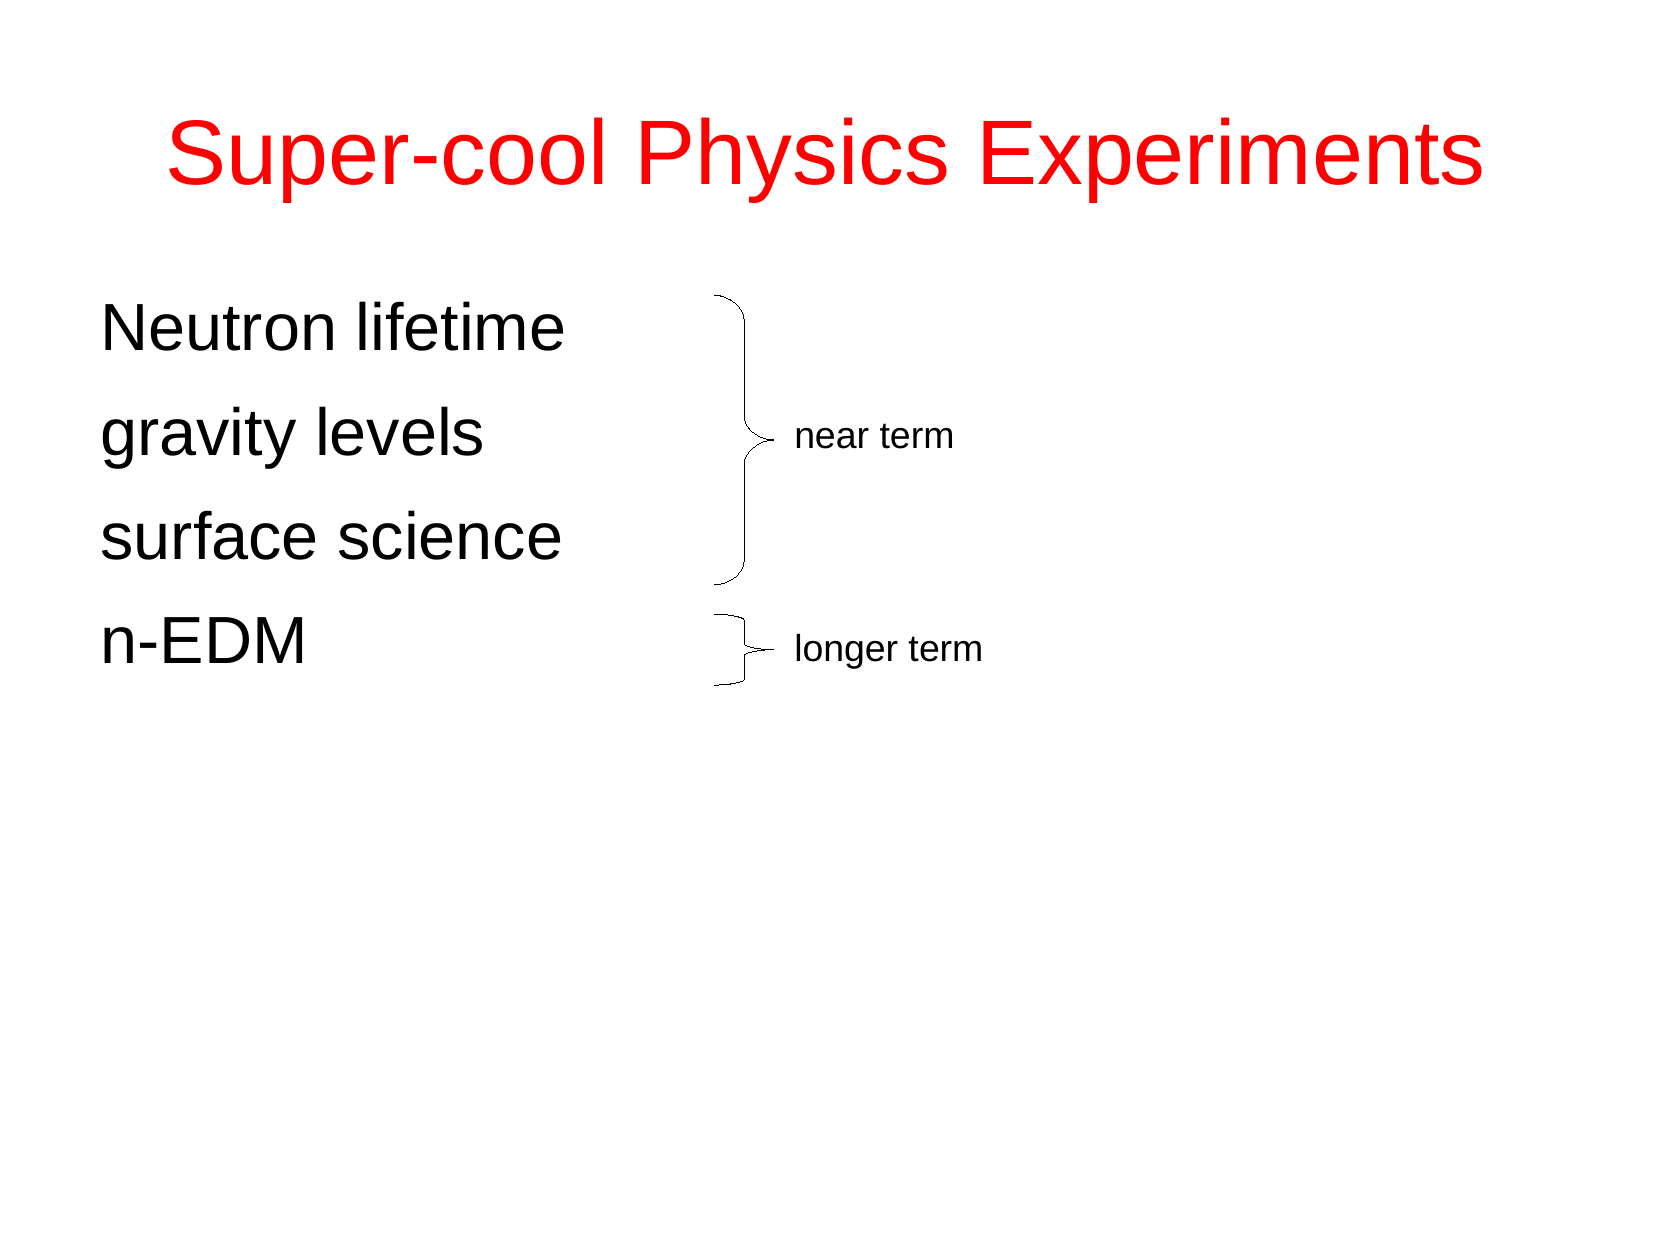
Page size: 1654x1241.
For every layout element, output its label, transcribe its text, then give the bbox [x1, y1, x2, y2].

text_box longer term [779, 620, 999, 682]
list Neutron lifetime gravity levels surface science n-EDM [82, 290, 1571, 1109]
text_box near term [779, 407, 970, 469]
title Super-cool Physics Experiments [82, 49, 1571, 257]
